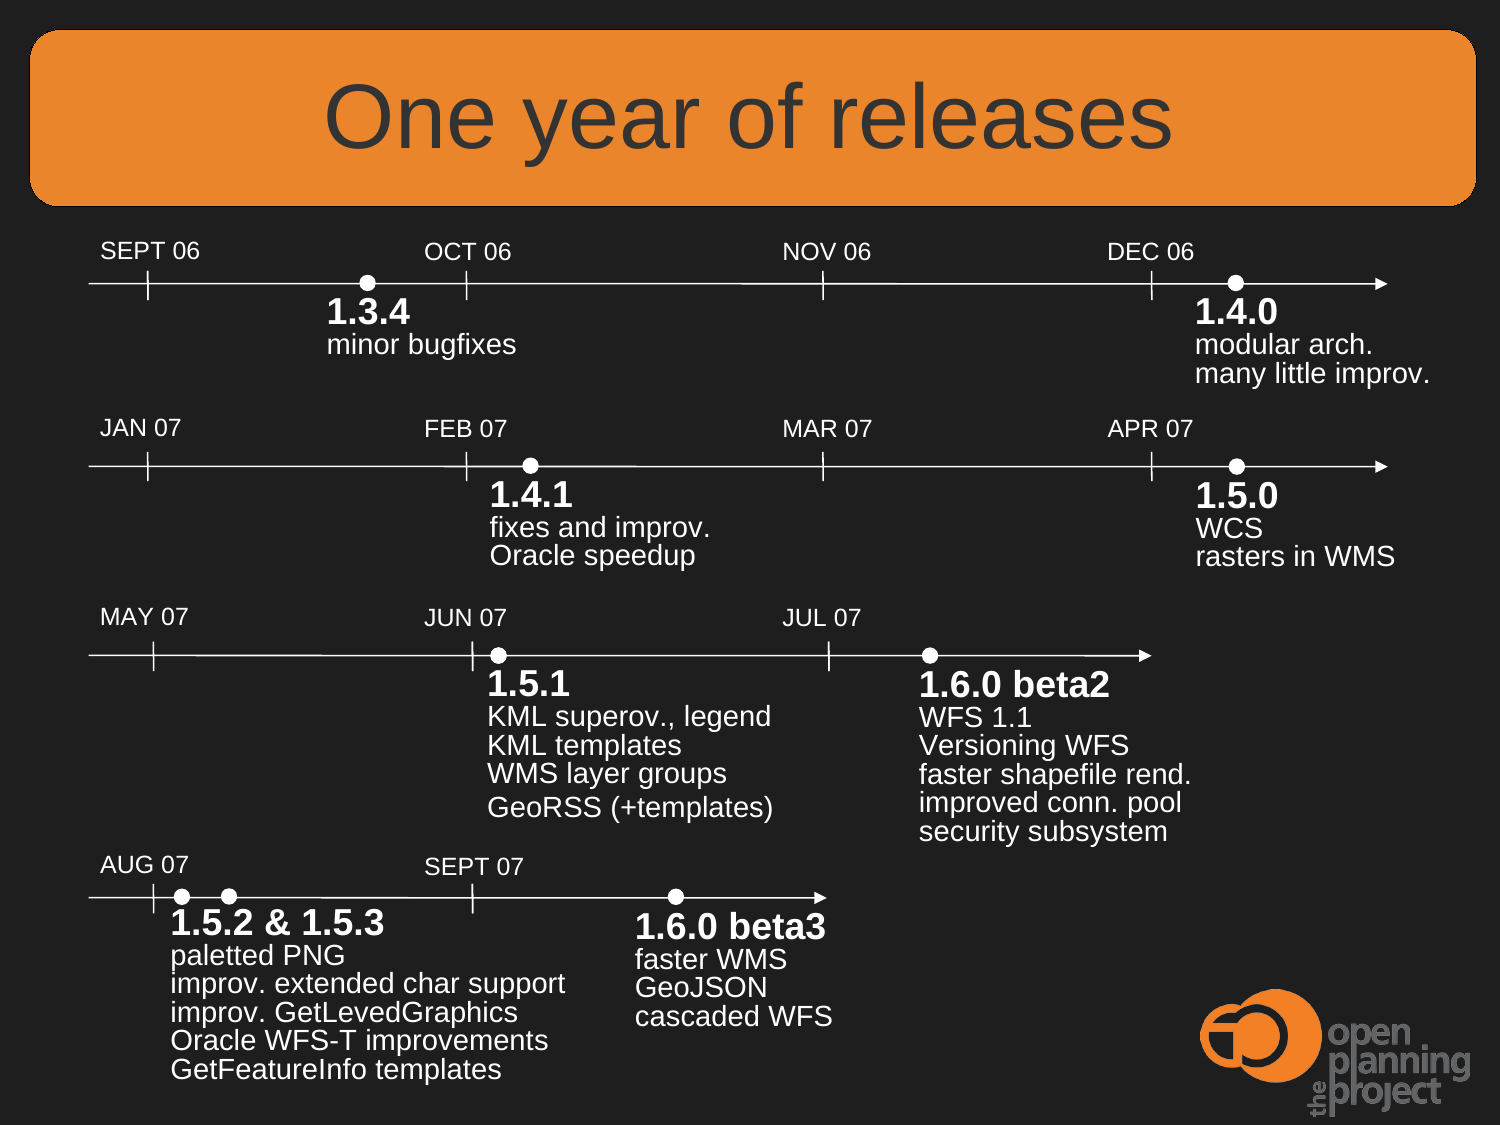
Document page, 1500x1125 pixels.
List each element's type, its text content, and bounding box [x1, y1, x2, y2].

text_box AUG 07 [85, 846, 205, 890]
text_box JAN 07 [85, 409, 198, 453]
text_box DEC 06 [1092, 233, 1210, 277]
text_box SEPT 07 [409, 848, 540, 892]
text_box [668, 889, 684, 902]
text_box 1.4.0 modular arch. many little improv. [1180, 287, 1456, 408]
text_box 1.6.0 beta3 faster WMS GeoJSON cascaded WFS [620, 902, 868, 1053]
text_box JUN 07 [409, 600, 523, 644]
title One year of releases [75, 36, 1425, 207]
text_box [922, 648, 938, 664]
text_box 1.3.4 minor bugfixes [311, 287, 543, 377]
picture [1200, 989, 1470, 1117]
text_box 1.4.1 fixes and improv. Oracle speedup [474, 470, 736, 590]
chart [445, 174, 979, 302]
text_box [523, 458, 538, 470]
text_box APR 07 [1092, 411, 1209, 455]
text_box [174, 889, 190, 898]
text_box SEPT 06 [85, 232, 216, 276]
text_box JUL 07 [767, 600, 877, 644]
text_box 1.5.2 & 1.5.3 paletted PNG improv. extended char support improv. GetLevedGraphics Oracle WFS-T improvements GetFeatureInfo templates [155, 898, 591, 1110]
text_box MAR 07 [767, 411, 888, 455]
text_box 1.6.0 beta2 WFS 1.1 Versioning WFS faster shapefile rend. improved conn. pool security subsystem [903, 660, 1219, 841]
text_box OCT 06 [409, 233, 445, 277]
text_box MAY 07 [85, 598, 205, 642]
text_box FEB 07 [409, 410, 523, 454]
text_box [360, 275, 376, 287]
text_box [1228, 275, 1244, 287]
text_box [221, 889, 237, 904]
text_box [1229, 459, 1245, 471]
text_box 1.5.0 WCS rasters in WMS [1180, 471, 1422, 591]
text_box 1.5.1 KML superov., legend KML templates WMS layer groups GeoRSS (+templates)‏ [472, 660, 800, 841]
text_box [491, 648, 506, 664]
